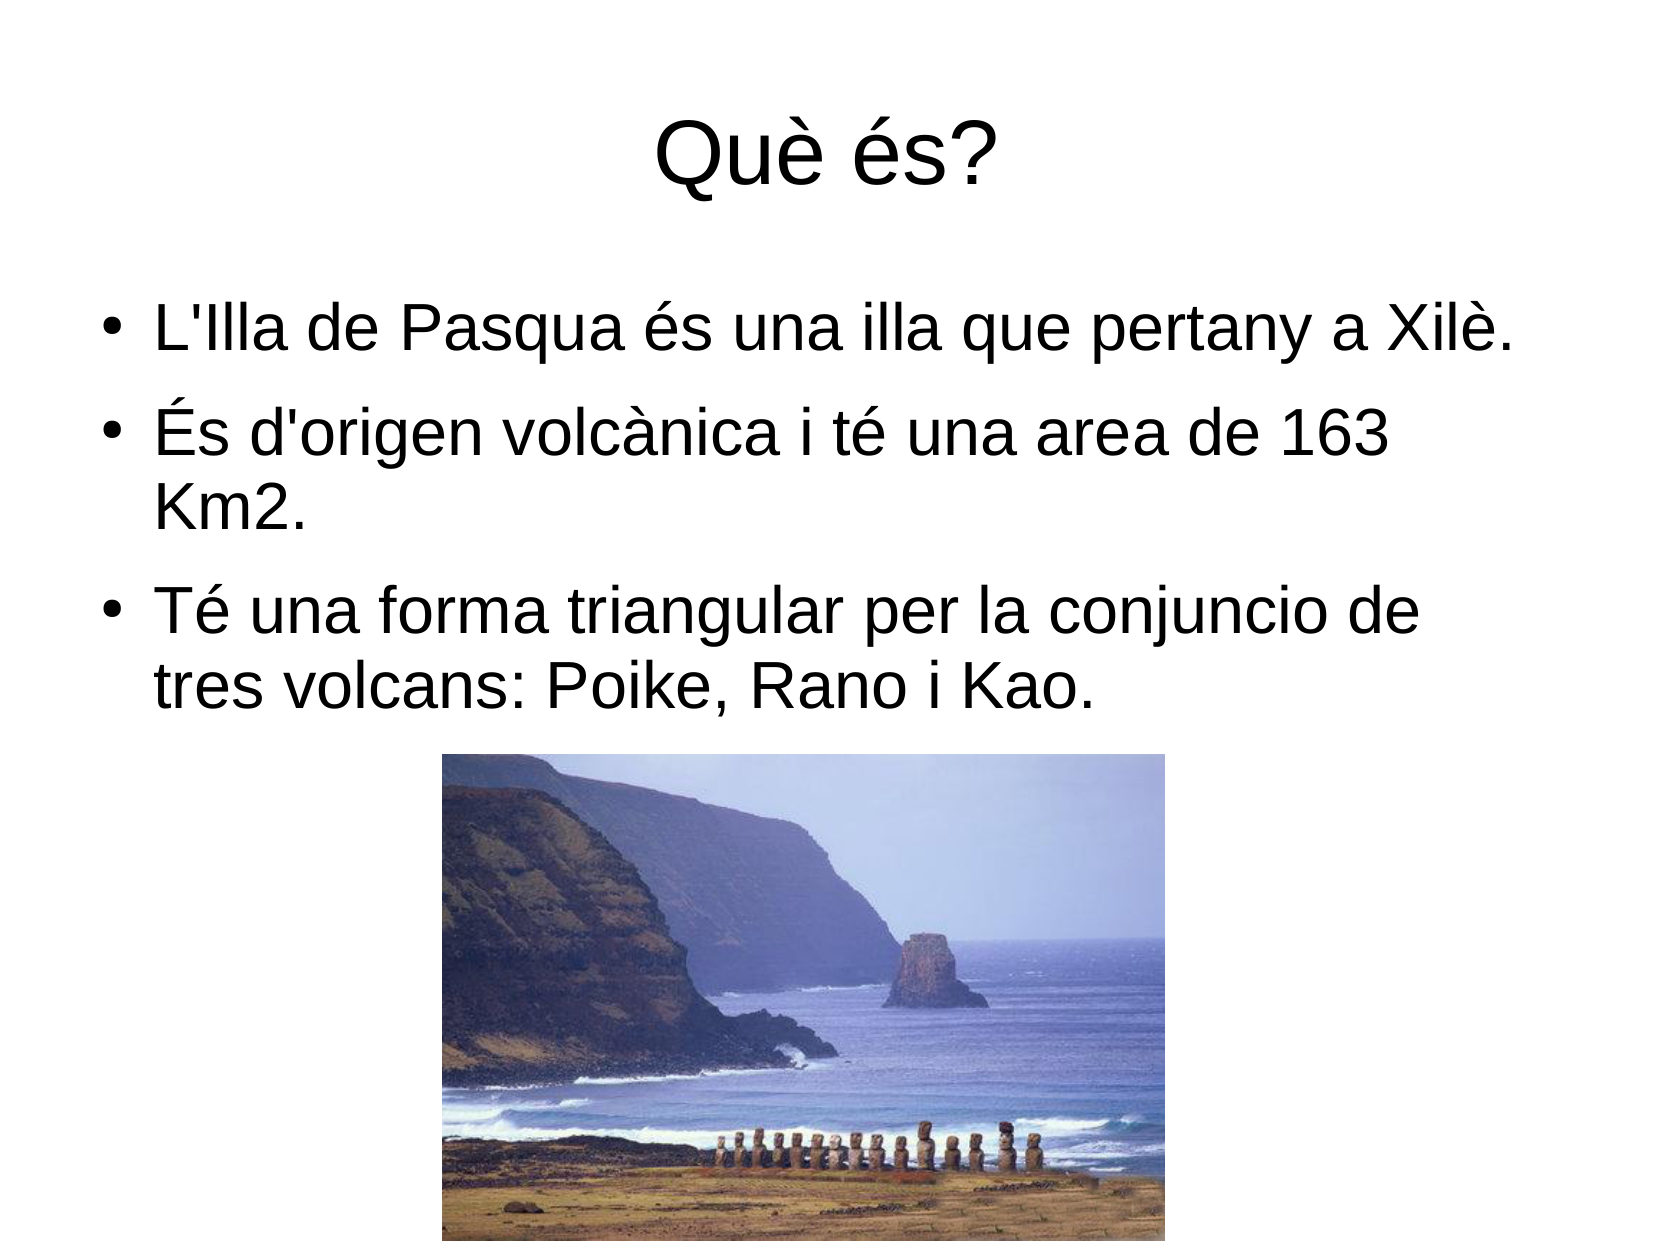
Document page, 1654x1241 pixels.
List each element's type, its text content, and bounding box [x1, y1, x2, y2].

picture [442, 754, 1165, 1241]
list L'Illa de Pasqua és una illa que pertany a Xilè. És d'origen volcànica i té una area de 163 Km2. Té una forma triangular per la conjuncio de tres volcans: Poike, Rano i Kao. [82, 290, 1538, 1010]
title Què és? [82, 49, 1571, 257]
